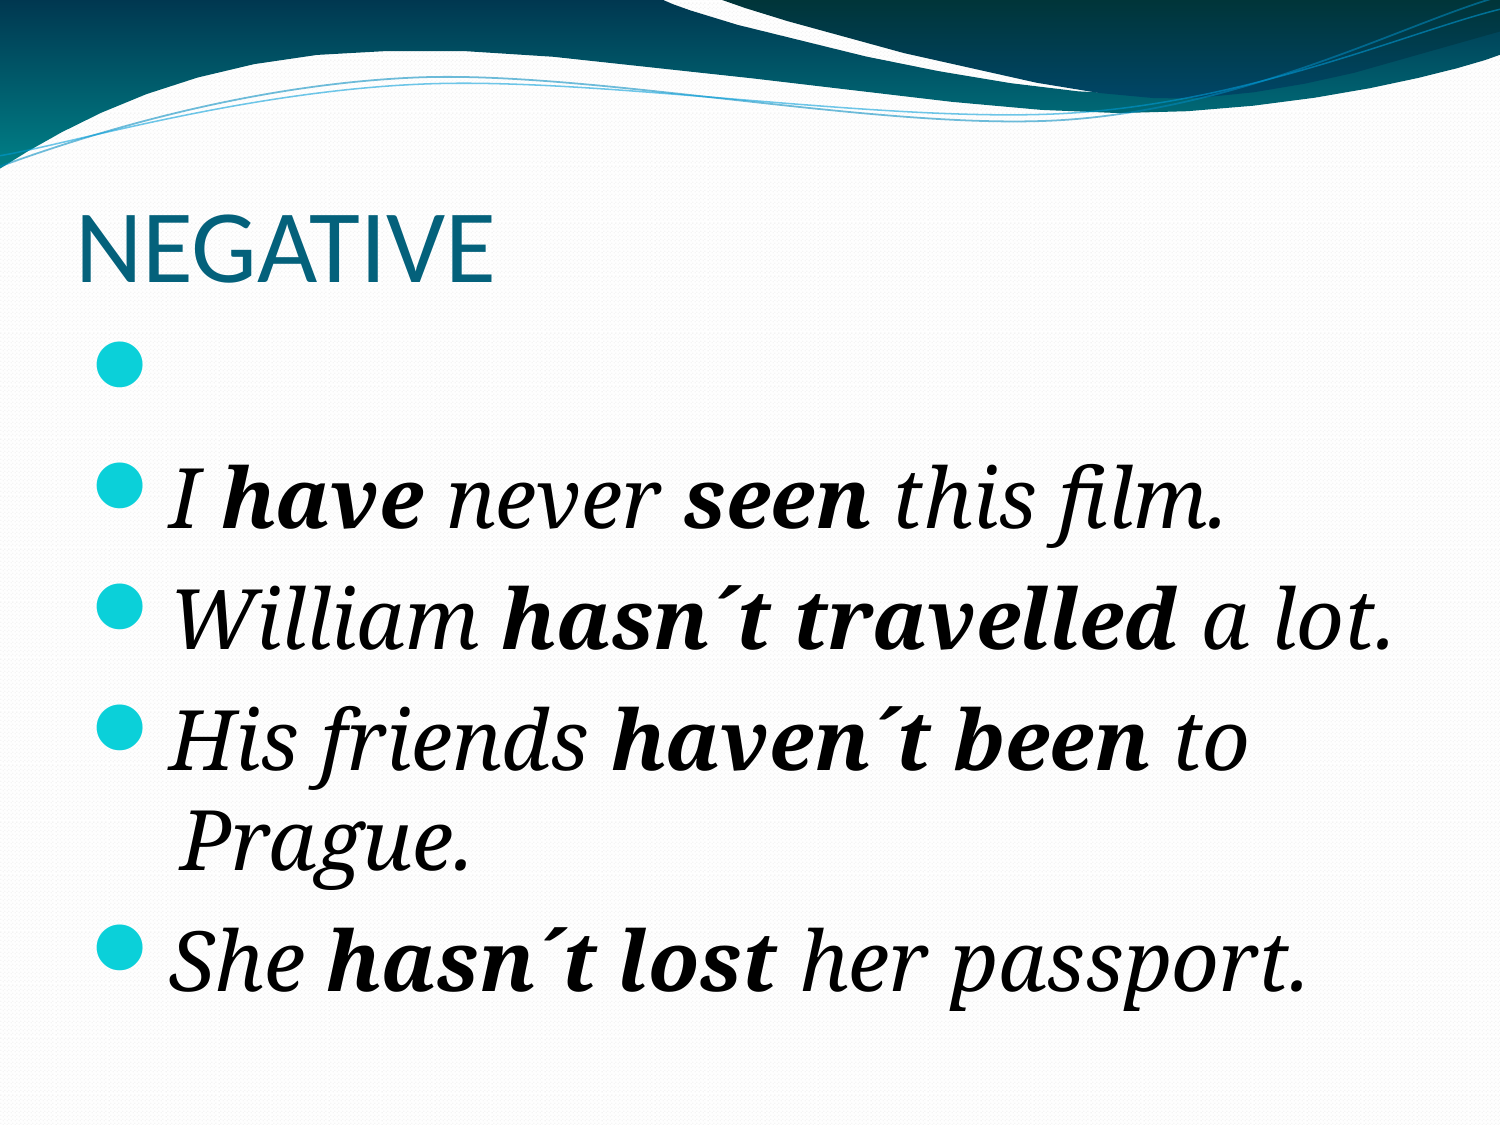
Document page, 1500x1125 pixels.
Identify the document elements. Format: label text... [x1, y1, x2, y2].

list I have never seen this film. William hasn´t travelled a lot. His friends haven´t been to Prague. She hasn´t lost her passport. [75, 317, 1426, 1038]
title NEGATIVE [75, 115, 1426, 304]
